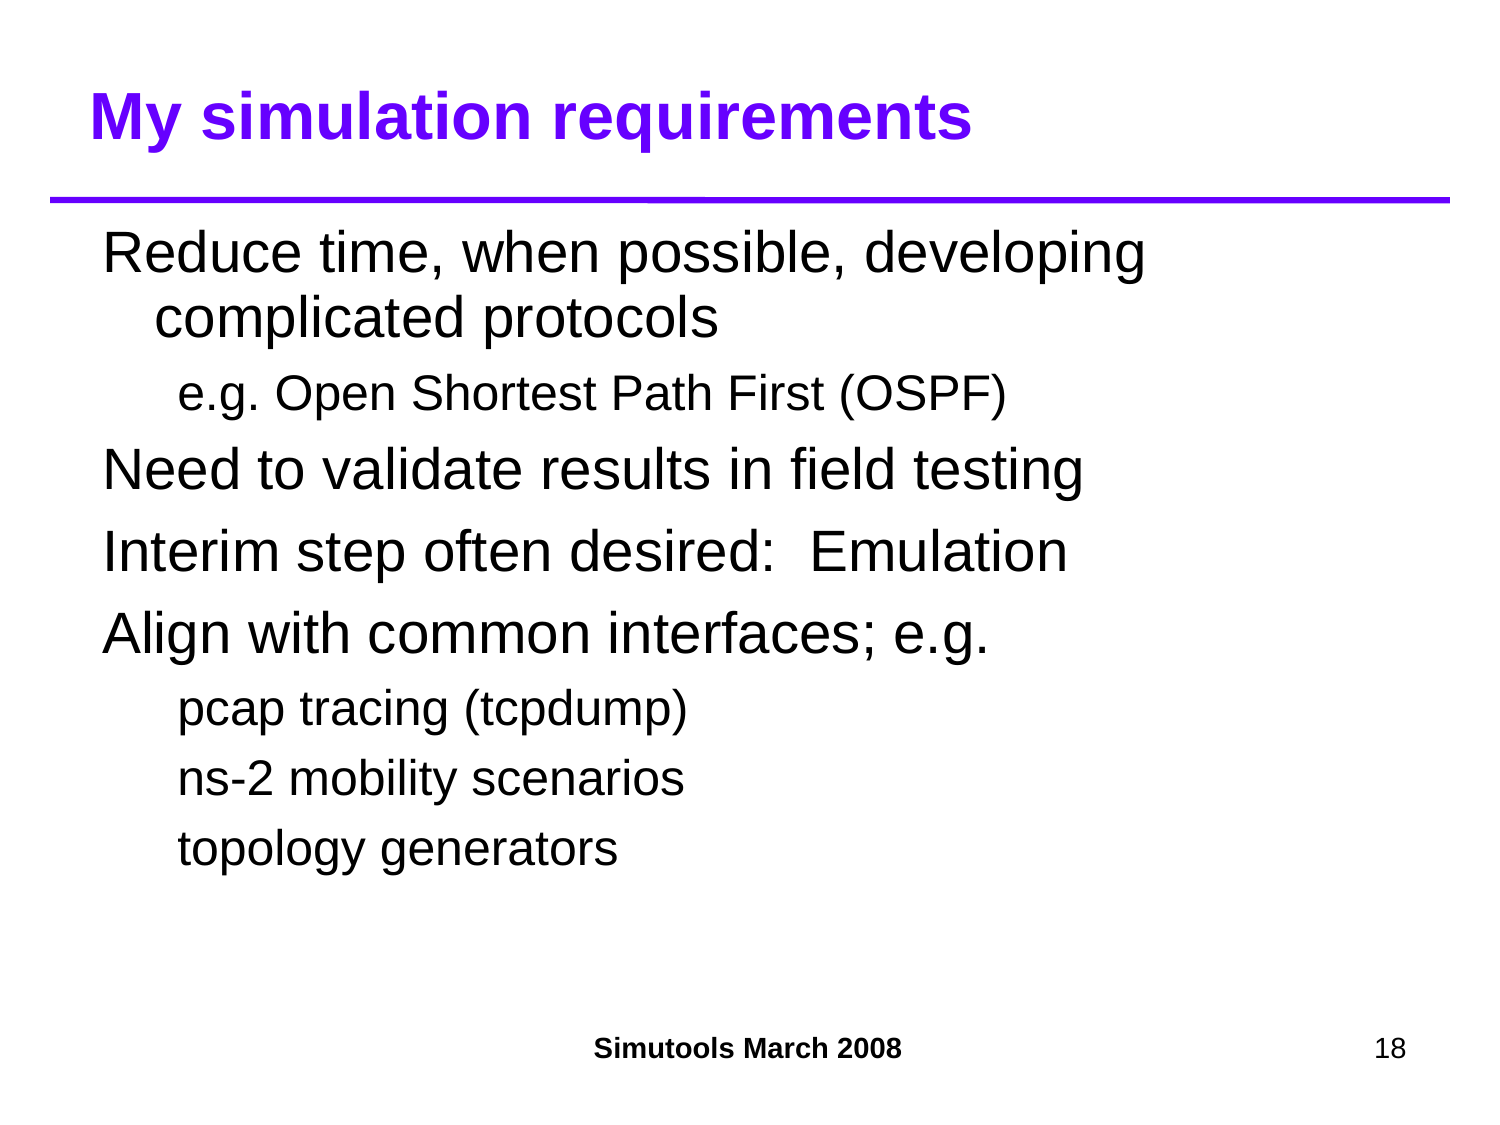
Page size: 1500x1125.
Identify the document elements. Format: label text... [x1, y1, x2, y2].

list Reduce time, when possible, developing complicated protocols e.g. Open Shortest Path First (OSPF) Need to validate results in field testing Interim step often desired: Emulation Align with common interfaces; e.g. pcap tracing (tcpdump) ns-2 mobility scenarios topology generators [87, 212, 1438, 1001]
title My simulation requirements [75, 68, 1426, 165]
